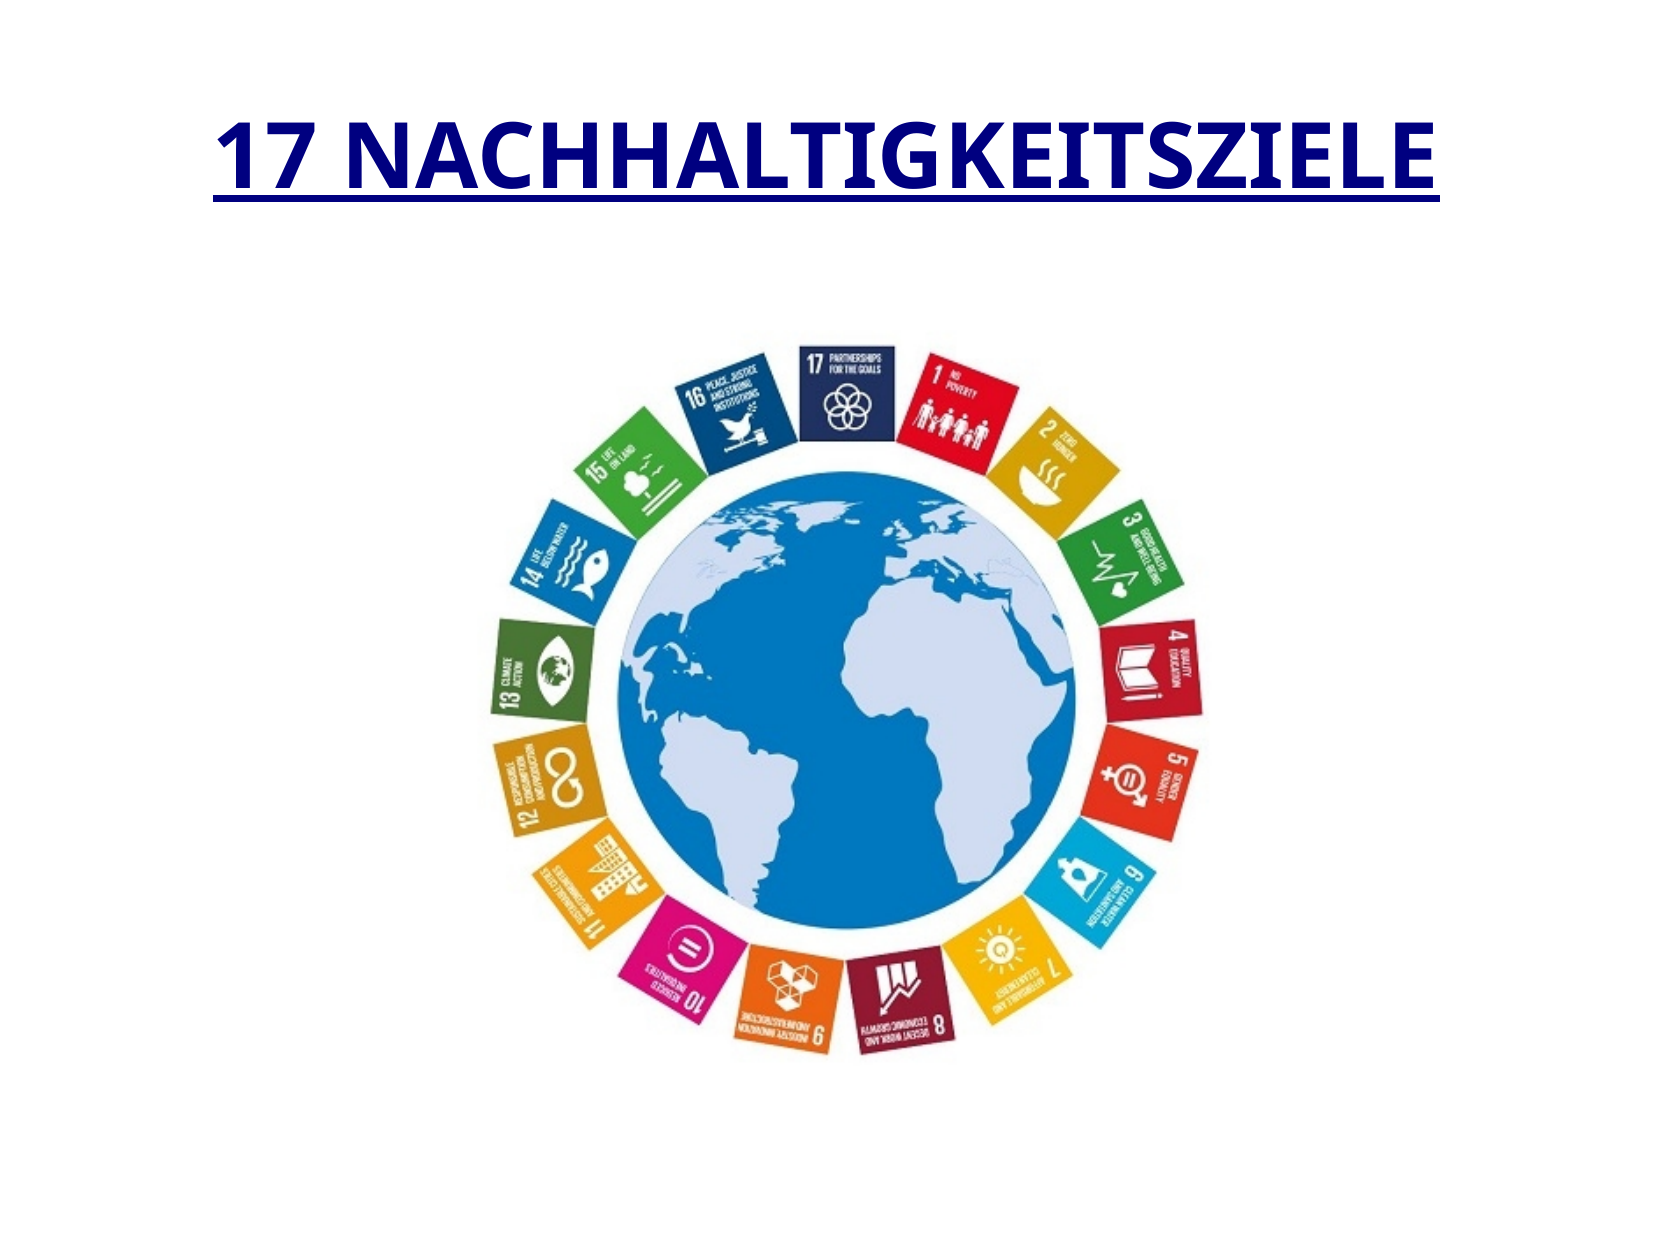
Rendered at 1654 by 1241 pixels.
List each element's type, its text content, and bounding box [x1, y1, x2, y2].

subtitle m [82, 290, 1571, 1010]
title 17 NACHHALTIGKEITSZIELE [82, 49, 1571, 257]
picture [282, 303, 1406, 1087]
